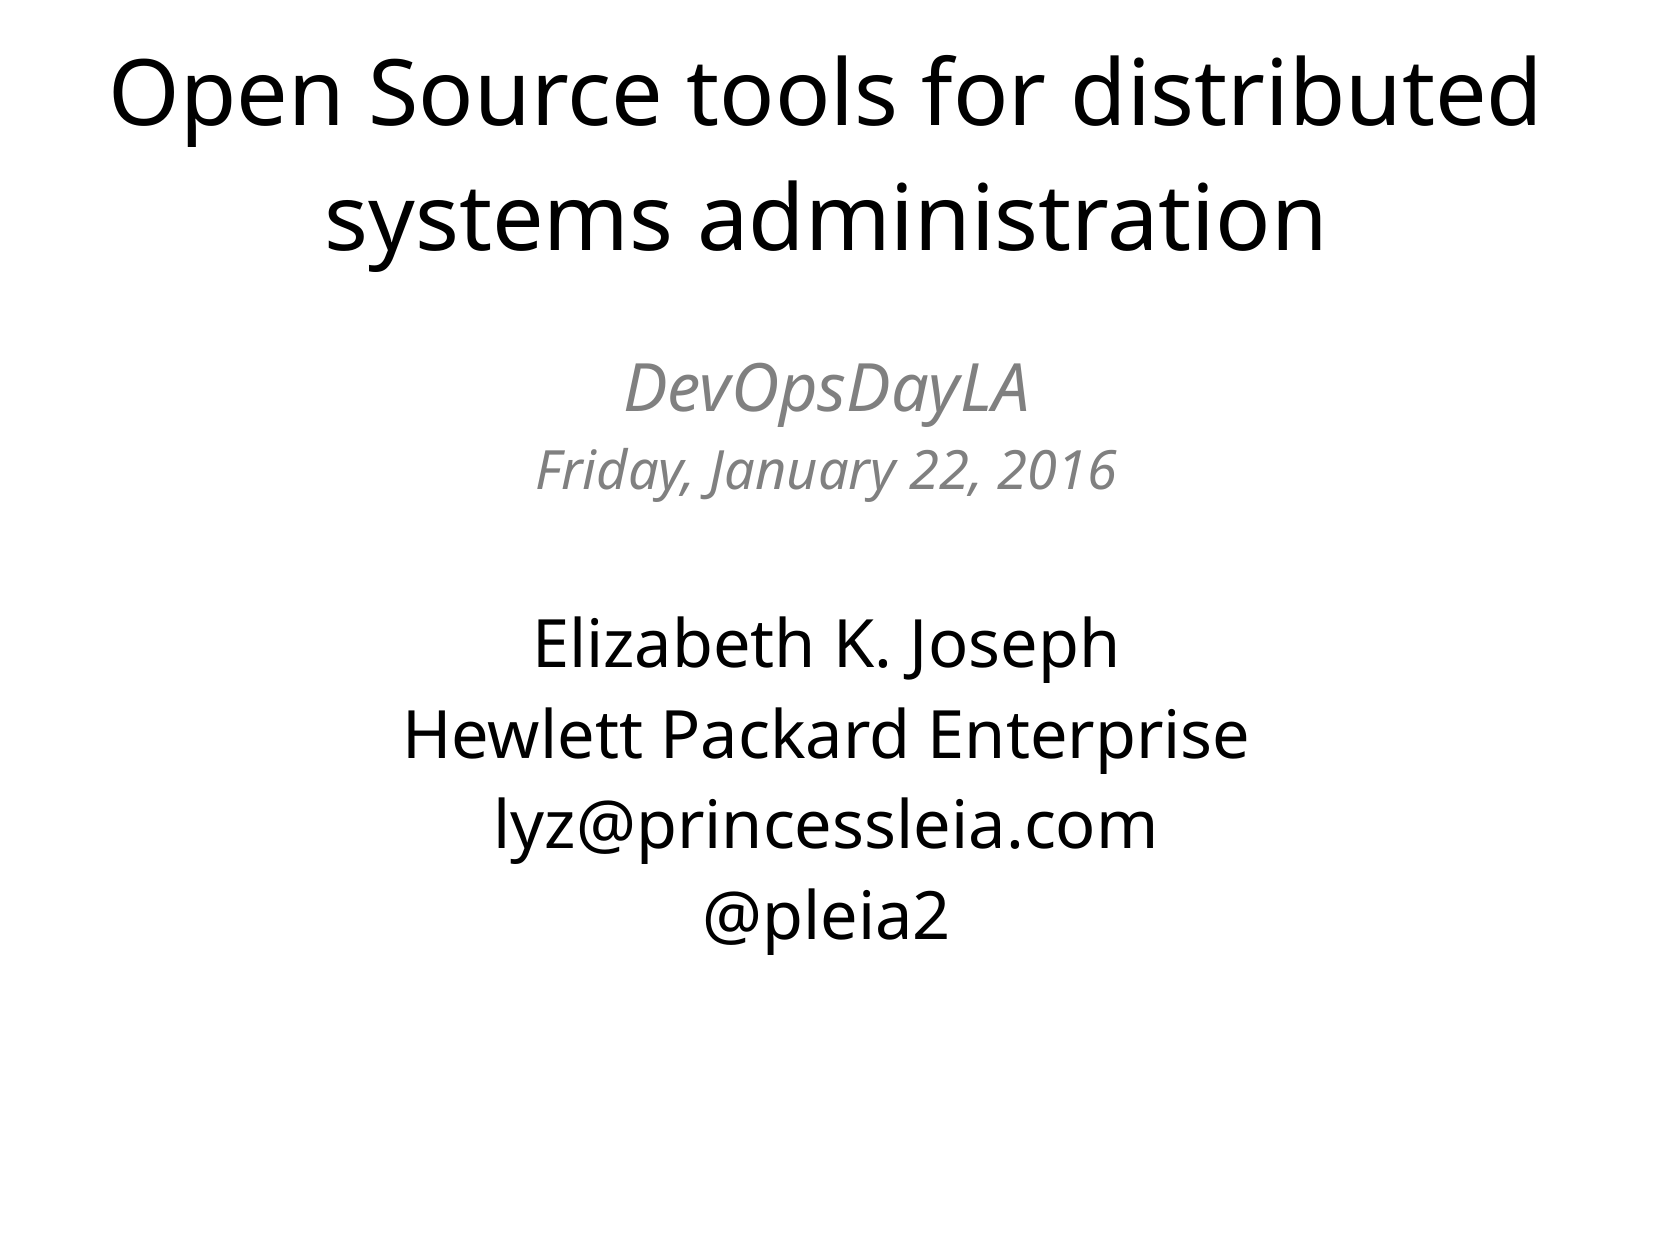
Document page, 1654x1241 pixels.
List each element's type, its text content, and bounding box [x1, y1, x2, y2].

subtitle DevOpsDayLA Friday, January 22, 2016 Elizabeth K. Joseph Hewlett Packard Enterprise lyz@princessleia.com @pleia2 [82, 290, 1571, 1010]
title Open Source tools for distributed systems administration [82, 49, 1571, 257]
